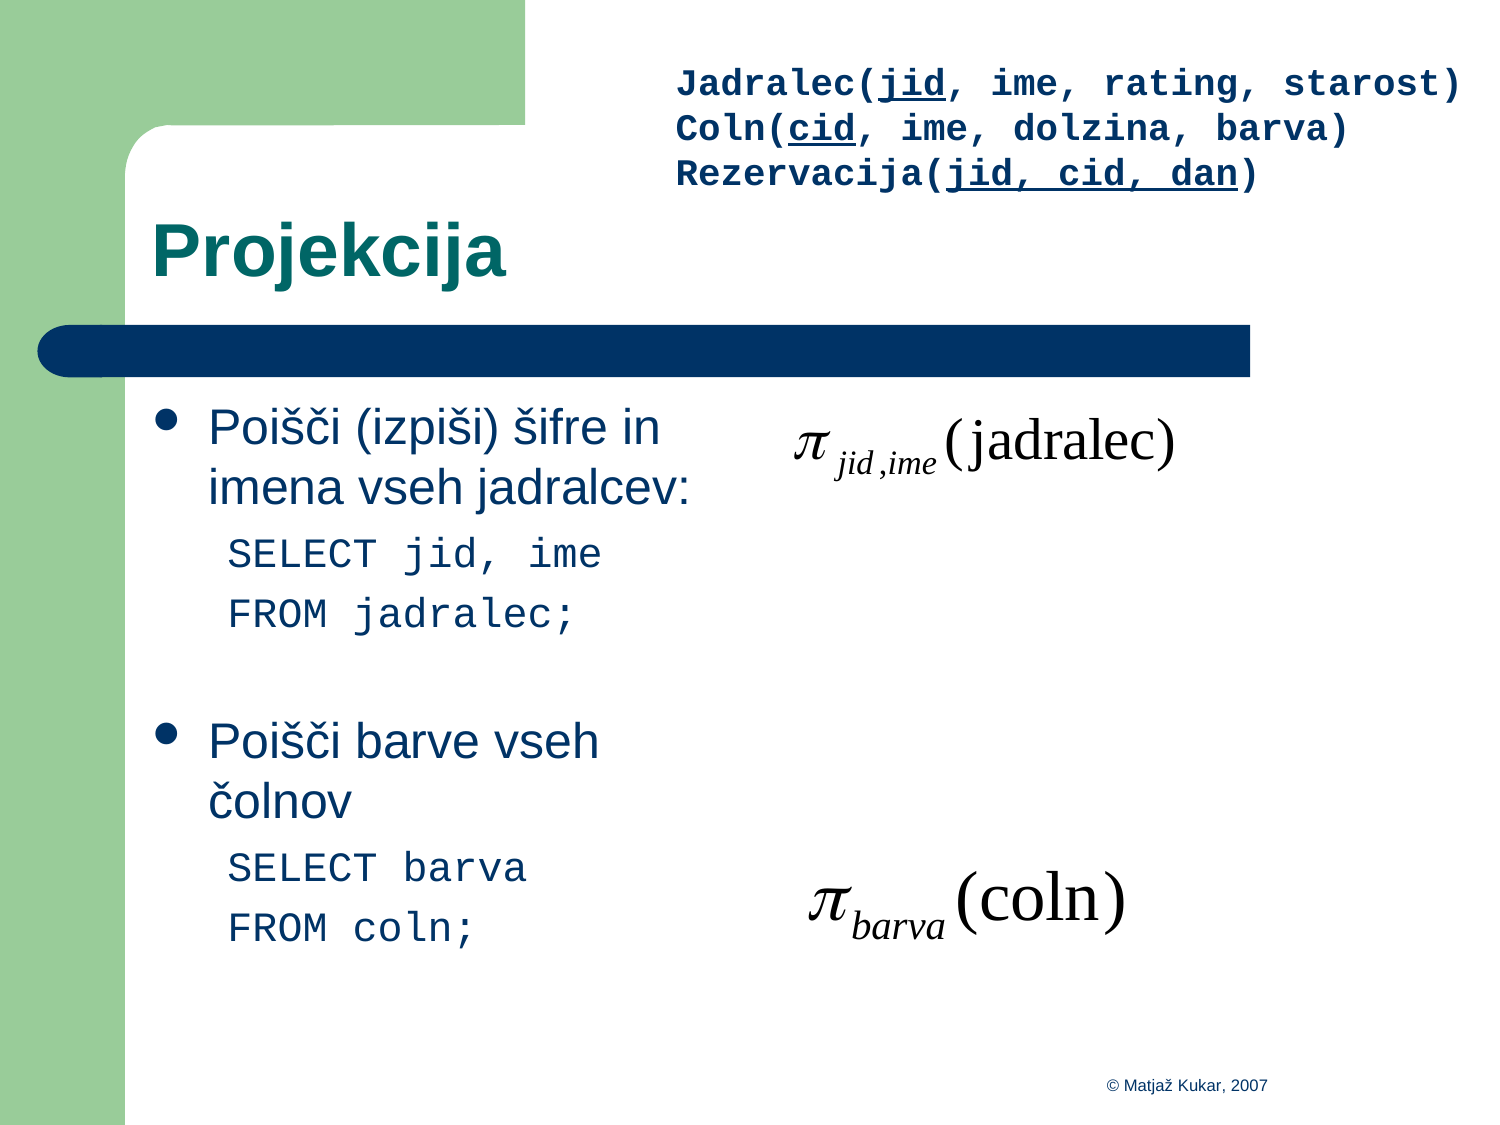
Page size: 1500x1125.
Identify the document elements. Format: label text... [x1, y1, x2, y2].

text_box [787, 399, 1188, 494]
text_box Jadralec(jid, ime, rating, starost) Coln(cid, ime, dolzina, barva) Rezervacija(jid, cid, dan) [585, 49, 1479, 201]
text_box © Matjaž Kukar, 2007 [949, 1025, 1426, 1103]
text_box [800, 849, 1142, 957]
title Projekcija [136, 136, 1414, 301]
list Poišči (izpiši) šifre in imena vseh jadralcev: SELECT jid, ime FROM jadralec; Poišči barve vseh čolnov SELECT barva FROM coln; [137, 387, 756, 1030]
